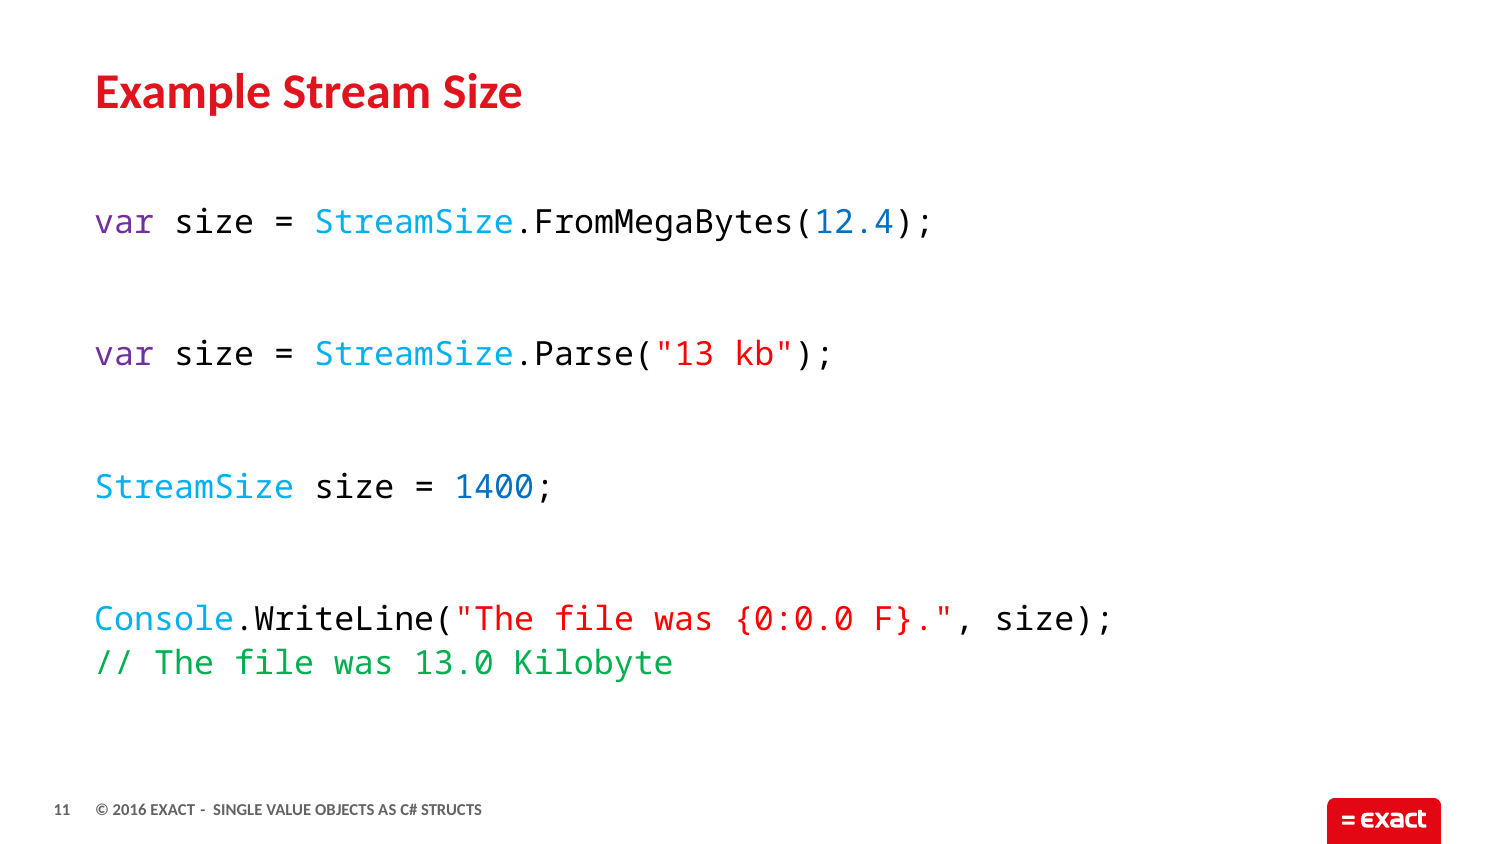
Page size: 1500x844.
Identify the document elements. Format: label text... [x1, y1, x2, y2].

text_box - Single Value Objects as C# structs [185, 786, 826, 832]
list var size = StreamSize.FromMegaBytes(12.4); var size = StreamSize.Parse("13 kb"); StreamSize size = 1400; Console.WriteLine("The file was {0:0.0 F}.", size); // The file was 13.0 Kilobyte [79, 196, 1421, 754]
title Example Stream Size [79, 62, 1421, 128]
text_box [38, 786, 96, 832]
